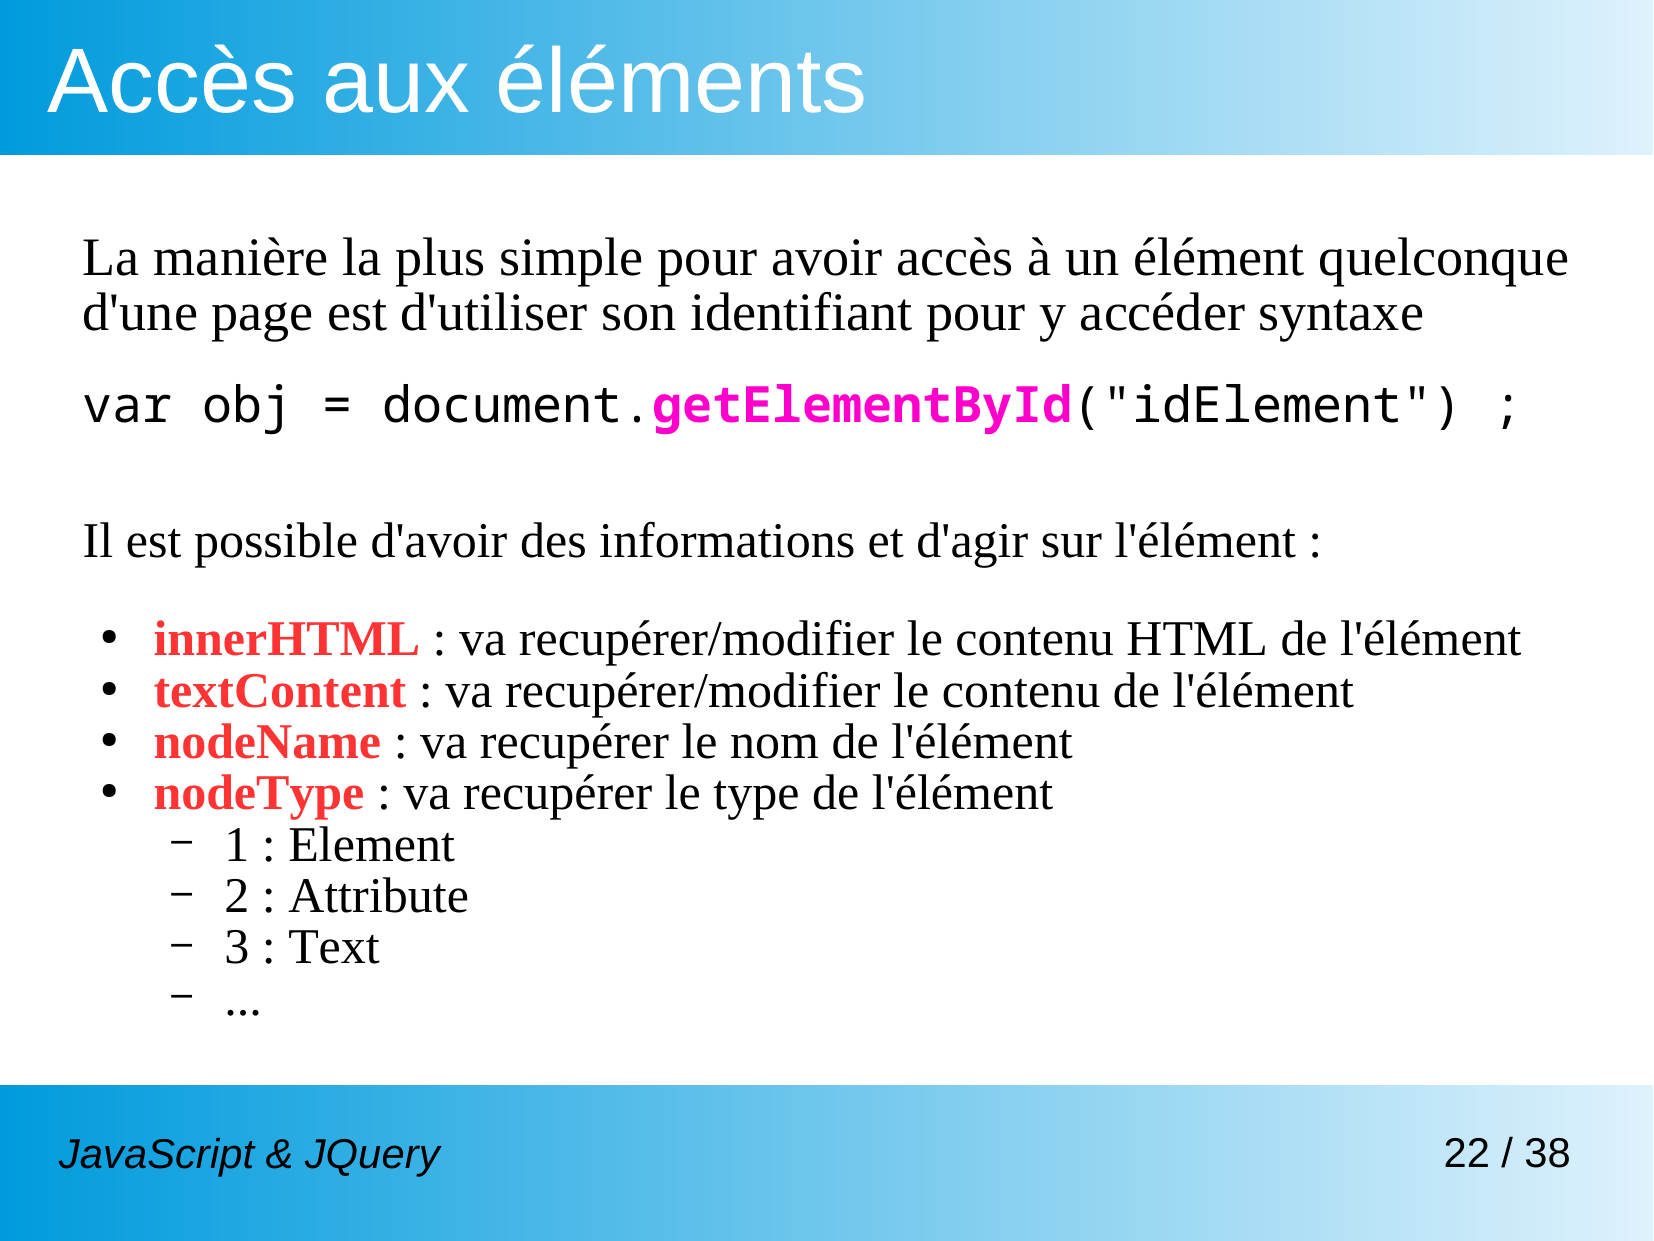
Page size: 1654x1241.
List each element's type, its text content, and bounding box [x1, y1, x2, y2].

title Accès aux éléments [47, 28, 1536, 134]
text_box La manière la plus simple pour avoir accès à un élément quelconque d'une page est d'utiliser son identifiant pour y accéder syntaxe var obj = document.getElementById("idElement") ; Il est possible d'avoir des informations et d'agir sur l'élément : innerHTML : va recupérer/modifier le contenu HTML de l'élément textContent : va recupérer/modifier le contenu de l'élément nodeName : va recupérer le nom de l'élément nodeType : va recupérer le type de l'élément 1 : Element 2 : Attribute 3 : Text ... [82, 230, 1571, 1049]
